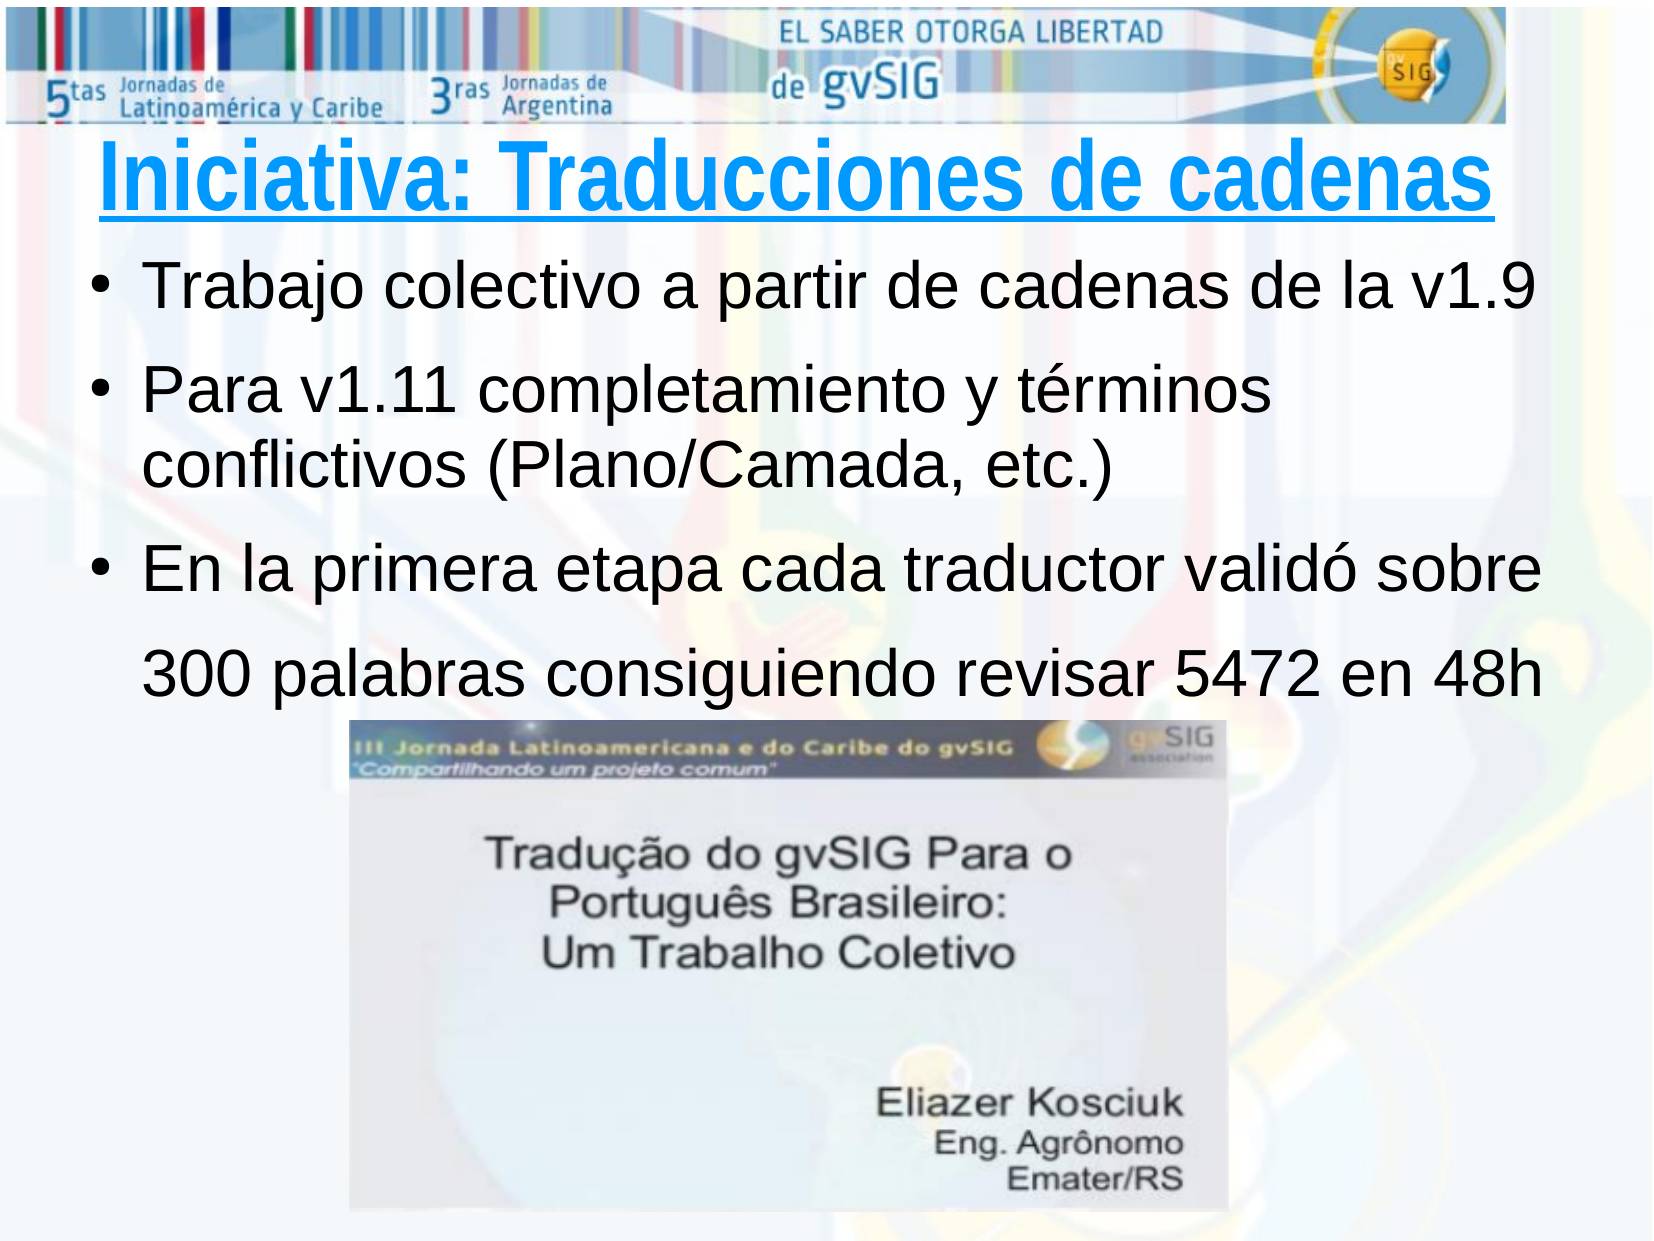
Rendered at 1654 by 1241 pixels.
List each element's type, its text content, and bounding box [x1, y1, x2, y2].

title Iniciativa: Traducciones de cadenas [0, 70, 1607, 278]
picture [0, 7, 1653, 1241]
list Trabajo colectivo a partir de cadenas de la v1.9 Para v1.11 completamiento y términos conflictivos (Plano/Camada, etc.) En la primera etapa cada traductor validó sobre 300 palabras consiguiendo revisar 5472 en 48h [70, 248, 1560, 968]
